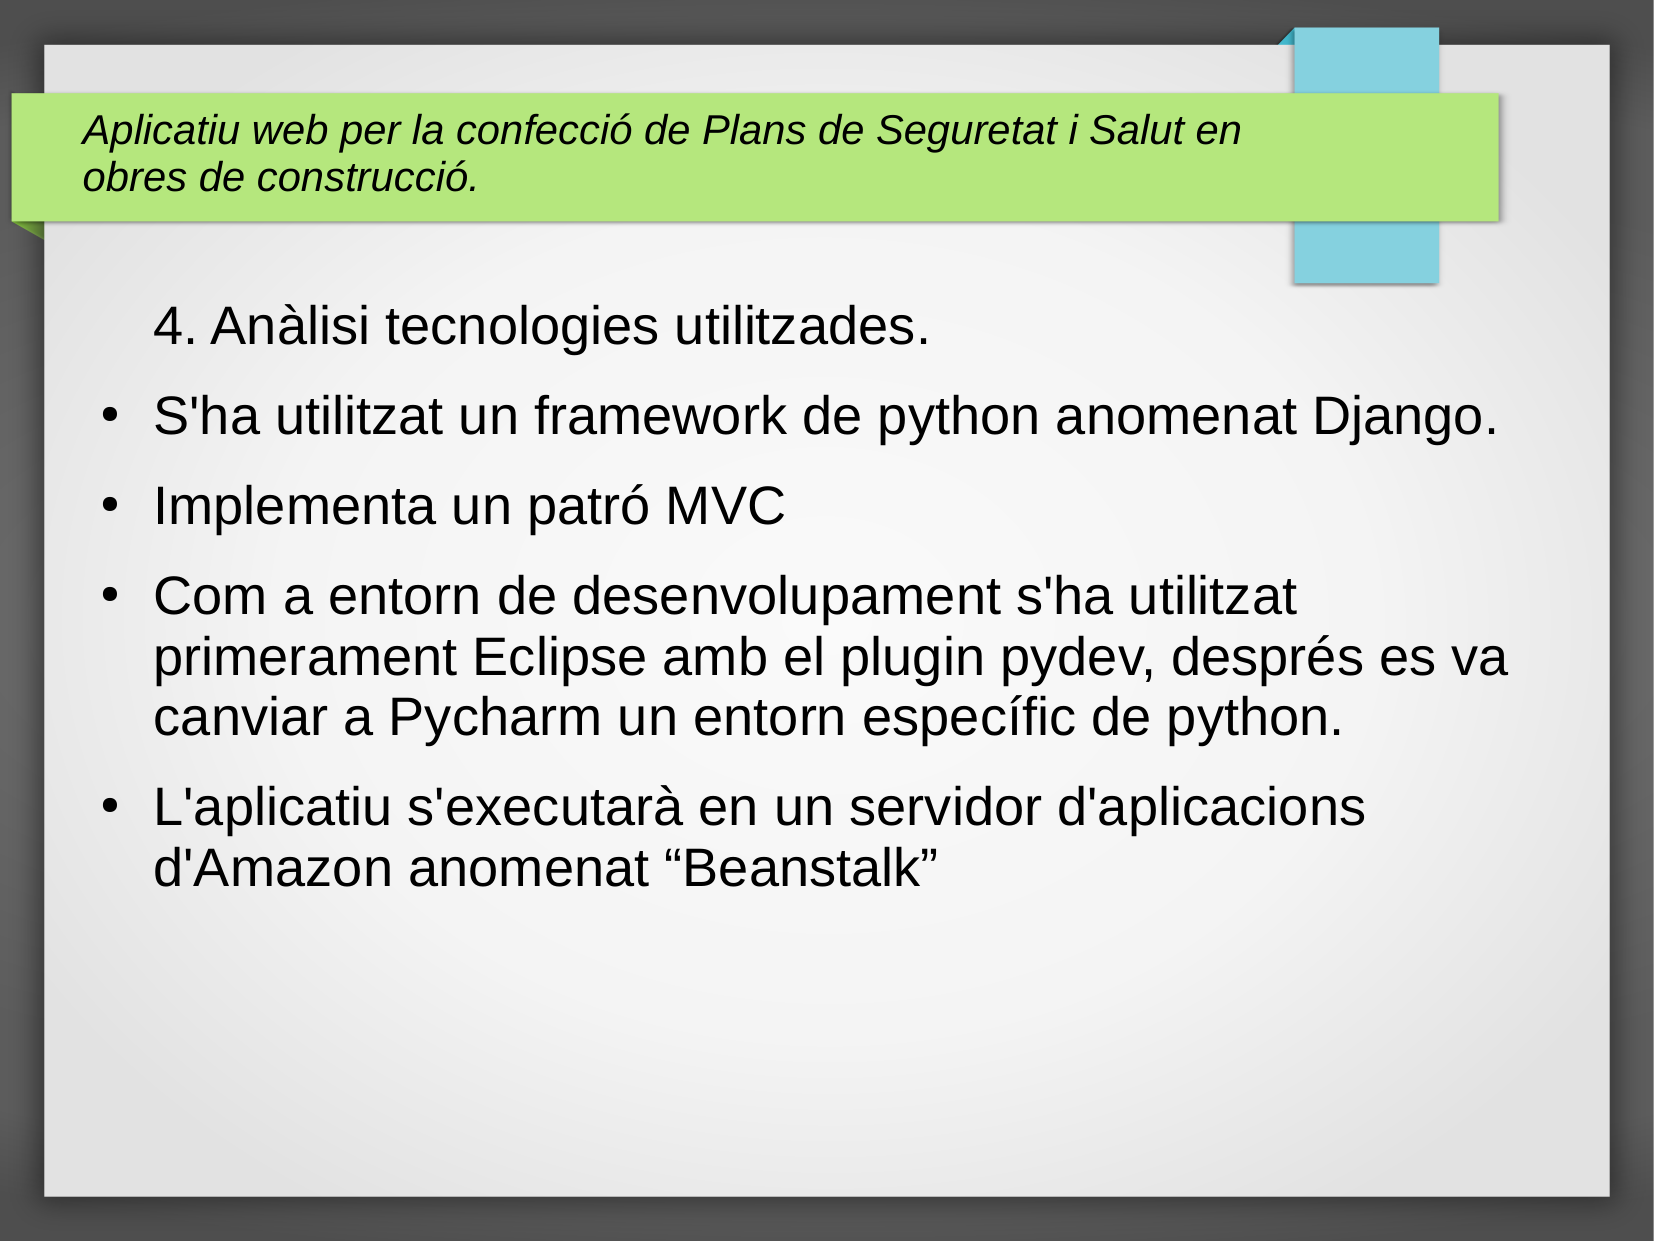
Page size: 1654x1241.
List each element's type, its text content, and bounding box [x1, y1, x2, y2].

title Aplicatiu web per la confecció de Plans de Seguretat i Salut en obres de construcció. [82, 94, 1264, 213]
list 4. Anàlisi tecnologies utilitzades. S'ha utilitzat un framework de python anomenat Django. Implementa un patró MVC Com a entorn de desenvolupament s'ha utilitzat primerament Eclipse amb el plugin pydev, després es va canviar a Pycharm un entorn específic de python. L'aplicatiu s'executarà en un servidor d'aplicacions d'Amazon anomenat “Beanstalk” [82, 295, 1571, 1015]
picture [0, 0, 1654, 1241]
